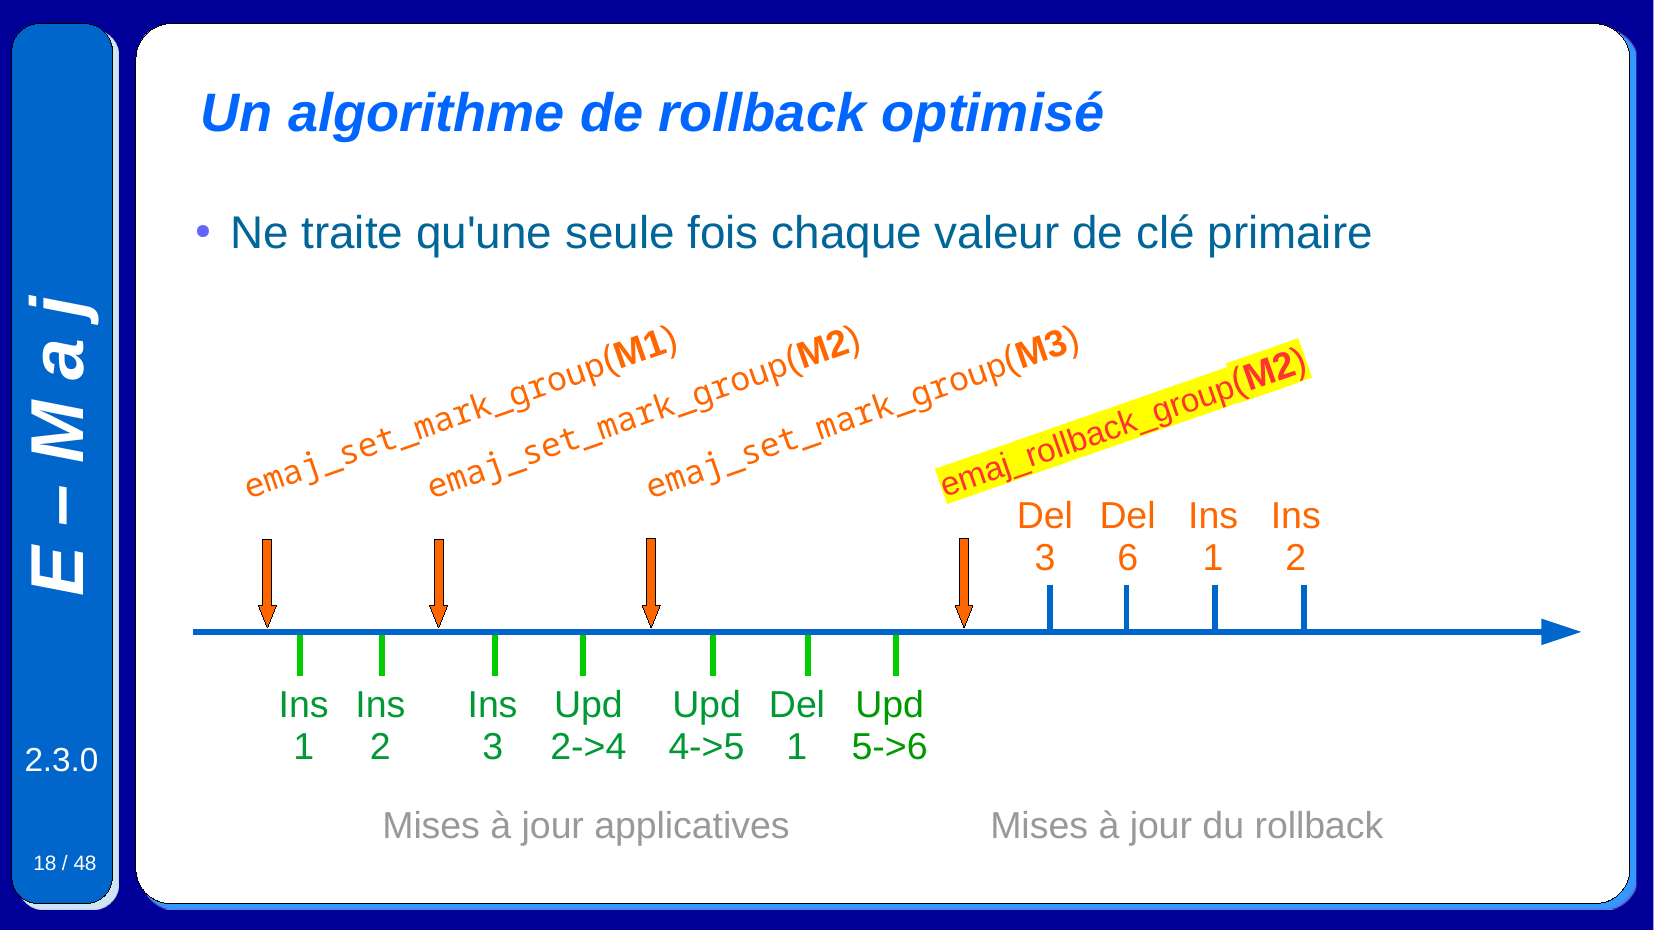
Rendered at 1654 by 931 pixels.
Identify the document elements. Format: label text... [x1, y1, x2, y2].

text_box emaj_set_mark_group(M2) [403, 302, 887, 530]
text_box Del 6 [1084, 487, 1187, 588]
text_box [258, 539, 277, 628]
title Un algorithme de rollback optimisé [200, 34, 1575, 191]
text_box Del 3 [1002, 487, 1084, 588]
text_box [955, 538, 973, 628]
text_box emaj_set_mark_group(M1) [220, 302, 700, 530]
list Ne traite qu'une seule fois chaque valeur de clé primaire [177, 206, 1587, 827]
text_box Ins 1 [263, 676, 340, 777]
text_box emaj_set_mark_group(M3) [622, 302, 1105, 530]
text_box Del 1 [779, 676, 836, 777]
text_box [429, 539, 448, 628]
text_box Ins 3 [452, 676, 535, 777]
text_box Mises à jour du rollback [975, 796, 1399, 854]
text_box Ins 1 [1187, 487, 1256, 588]
text_box Ins 2 [1256, 487, 1347, 588]
text_box [642, 538, 661, 628]
text_box Upd 4->5 [653, 676, 779, 777]
text_box Upd 5->6 [836, 676, 962, 777]
text_box Upd 2->4 [535, 676, 653, 777]
text_box Mises à jour applicatives [367, 796, 805, 854]
text_box Ins 2 [340, 676, 432, 777]
text_box emaj_rollback_group(M2) [917, 313, 1369, 530]
